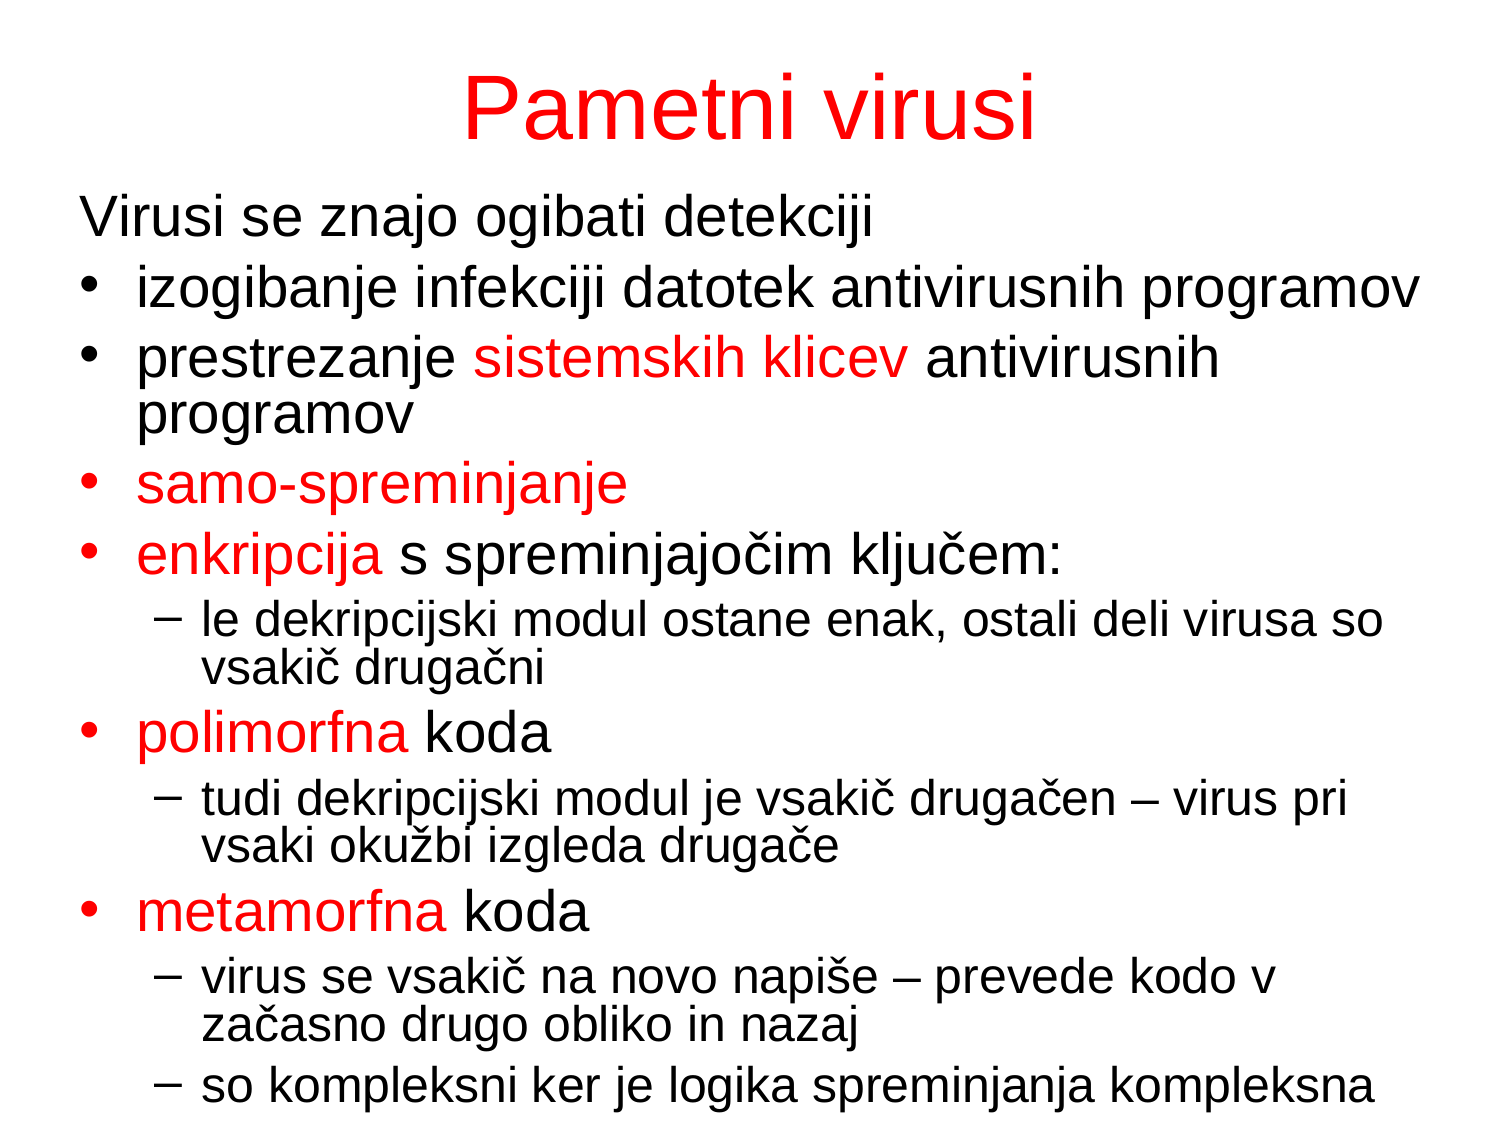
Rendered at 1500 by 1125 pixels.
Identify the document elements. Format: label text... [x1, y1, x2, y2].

list Virusi se znajo ogibati detekciji izogibanje infekciji datotek antivirusnih programov prestrezanje sistemskih klicev antivirusnih programov samo-spreminjanje enkripcija s spreminjajočim ključem: le dekripcijski modul ostane enak, ostali deli virusa so vsakič drugačni polimorfna koda tudi dekripcijski modul je vsakič drugačen – virus pri vsaki okužbi izgleda drugače metamorfna koda virus se vsakič na novo napiše – prevede kodo v začasno drugo obliko in nazaj so kompleksni ker je logika spreminjanja kompleksna [64, 184, 1488, 1121]
title Pametni virusi [75, 8, 1426, 184]
